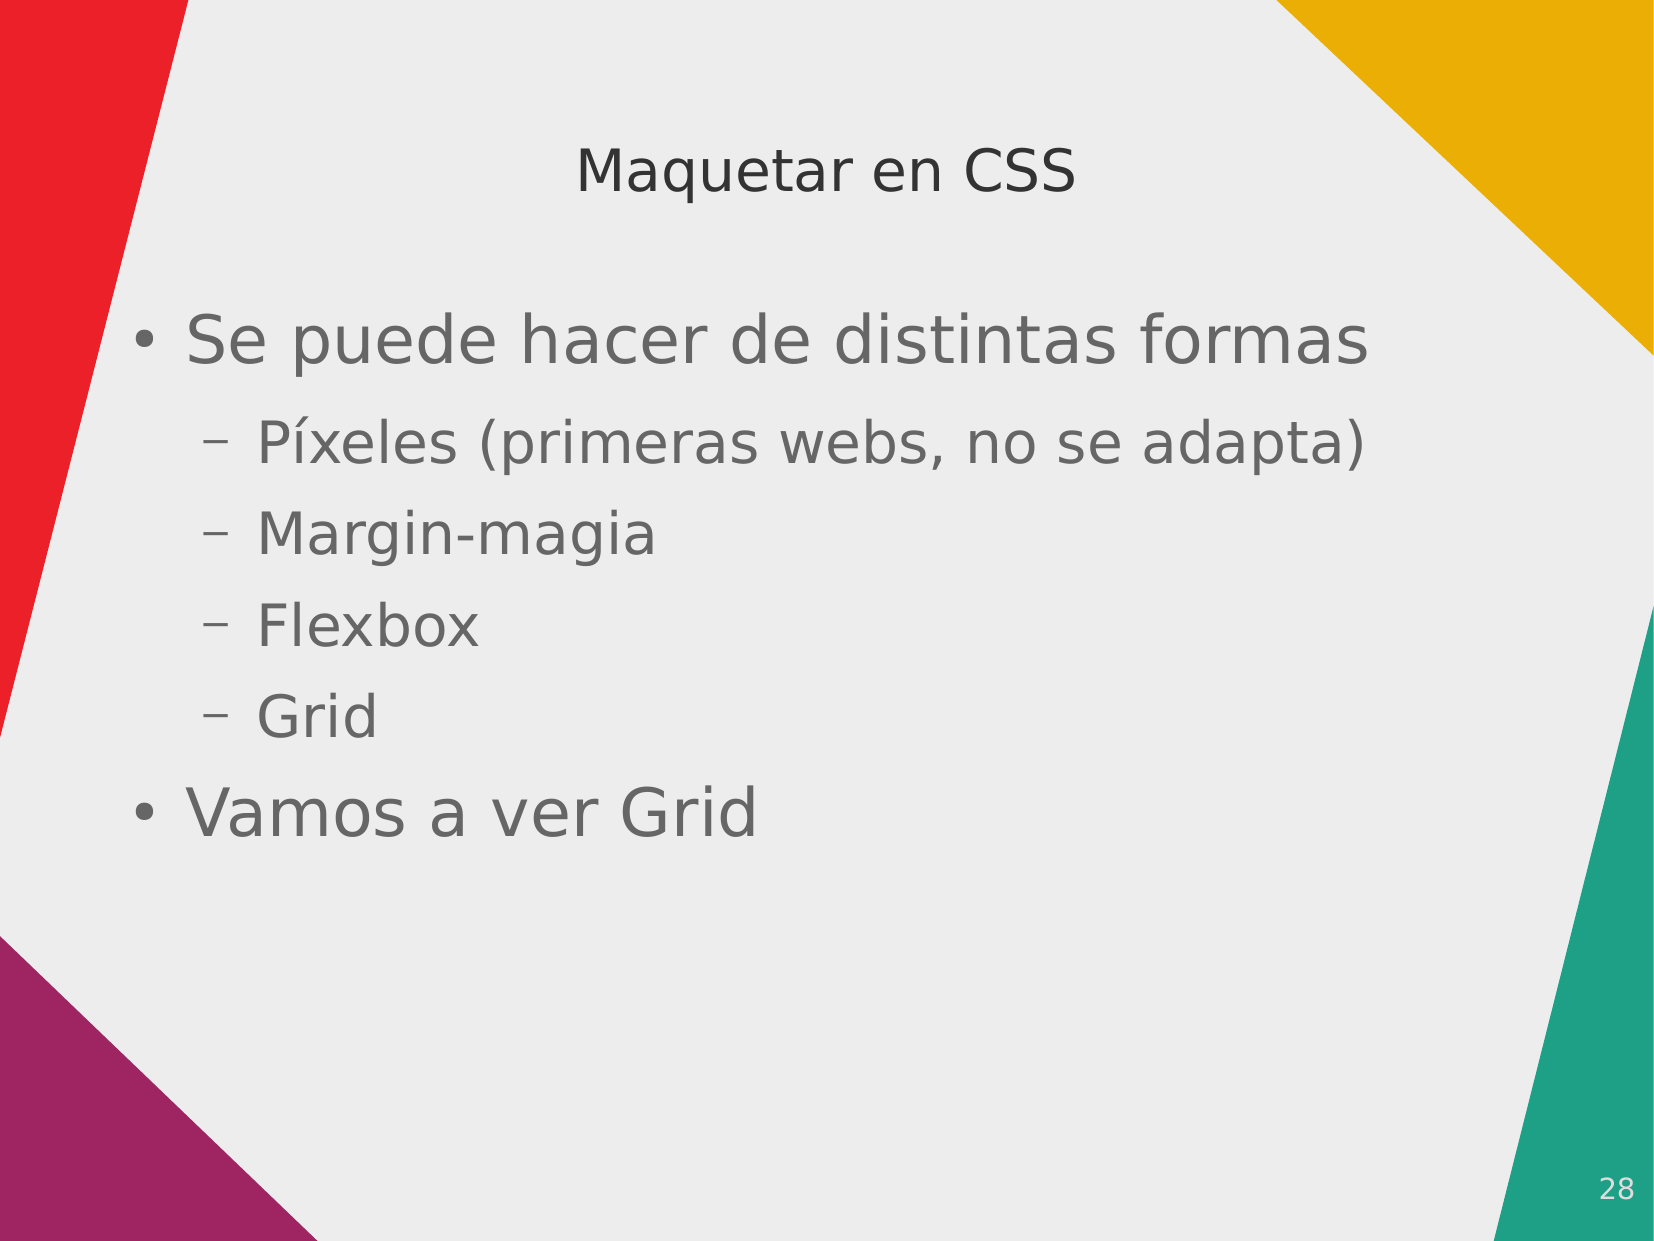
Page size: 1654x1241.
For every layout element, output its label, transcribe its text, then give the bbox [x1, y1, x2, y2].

list Se puede hacer de distintas formas Píxeles (primeras webs, no se adapta) Margin-magia Flexbox Grid Vamos a ver Grid [114, 302, 1539, 1033]
title Maquetar en CSS [114, 73, 1539, 271]
